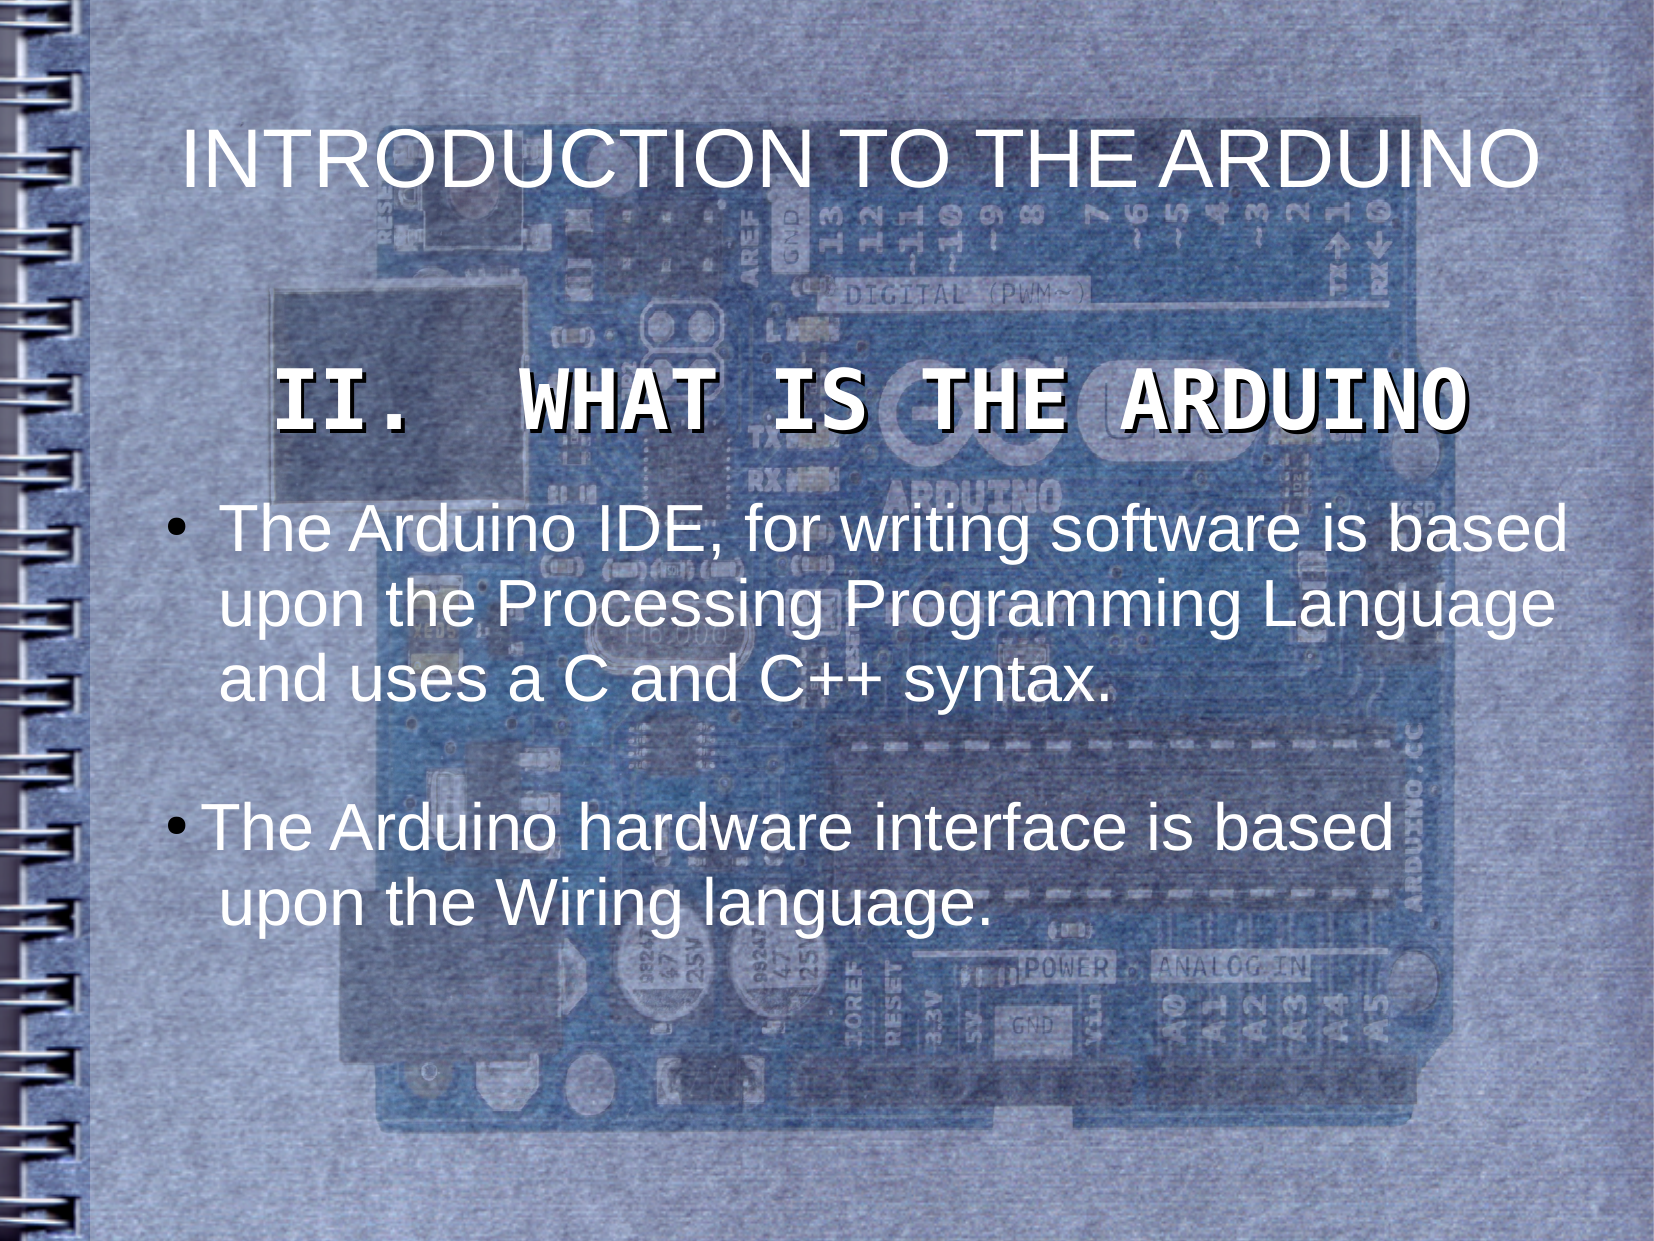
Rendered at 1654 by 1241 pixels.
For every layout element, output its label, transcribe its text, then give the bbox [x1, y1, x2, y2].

text_box INTRODUCTION TO THE ARDUINO [165, 75, 1561, 286]
picture [0, 0, 1654, 1241]
text_box II. WHAT IS THE ARDUINO The Arduino IDE, for writing software is based upon the Processing Programming Language and uses a C and C++ syntax. The Arduino hardware interface is based upon the Wiring language. [150, 345, 1591, 1096]
